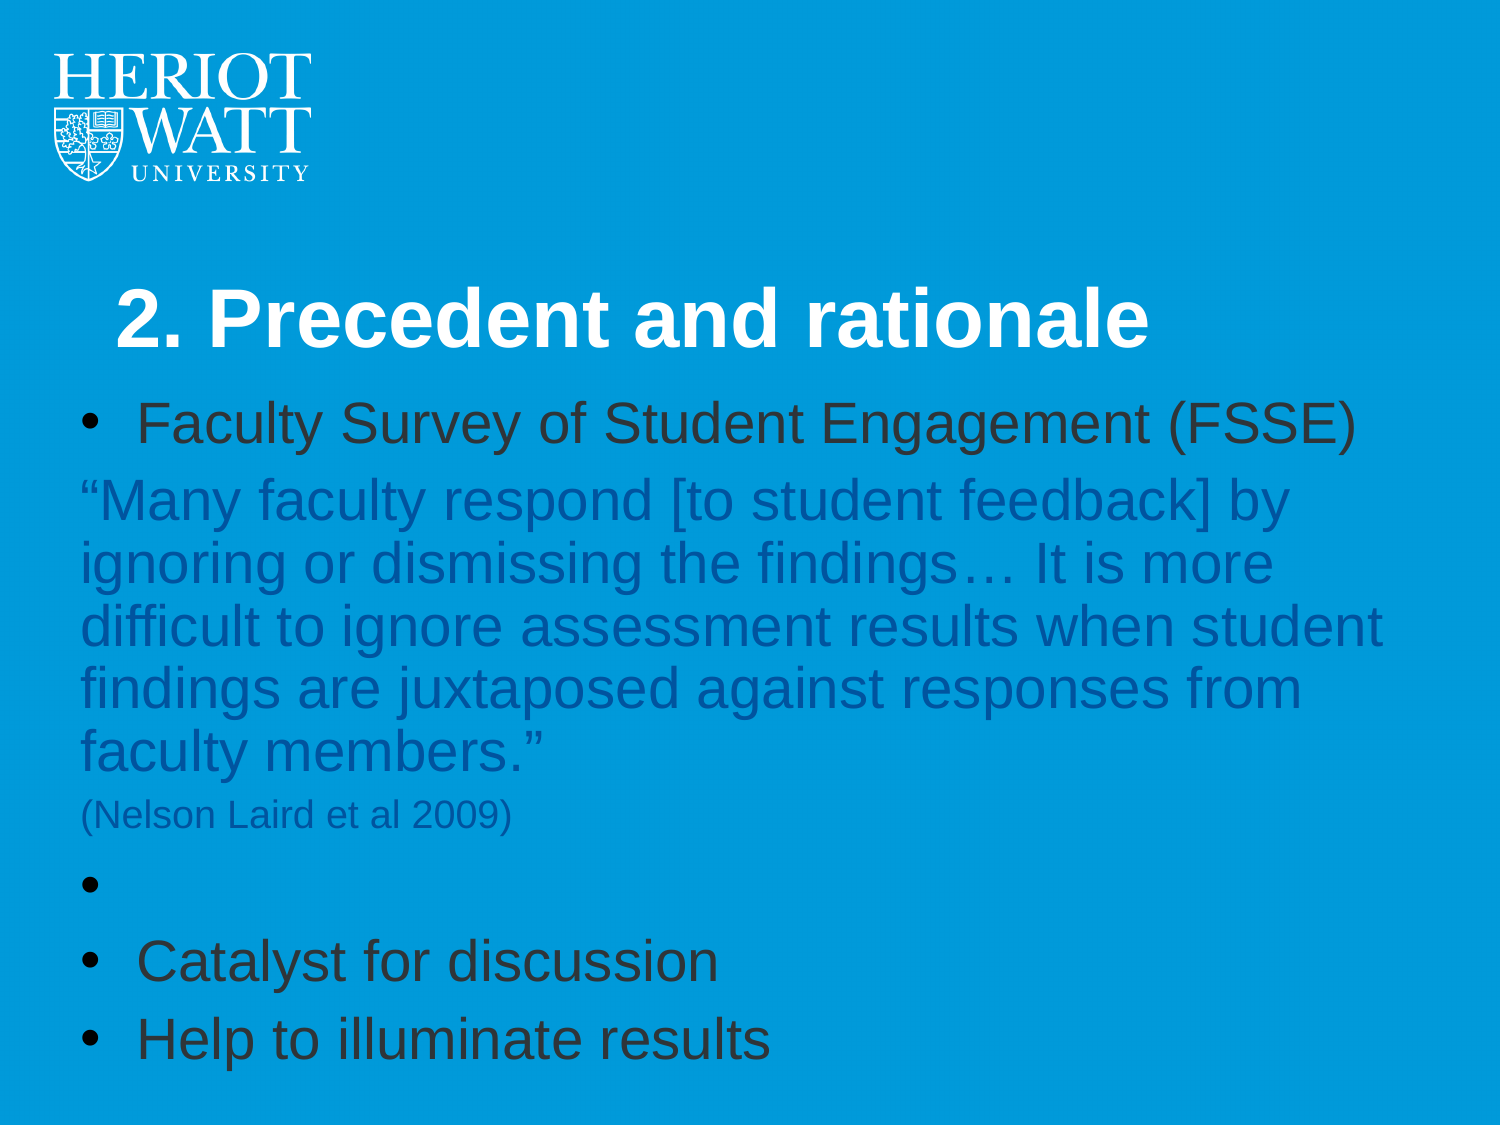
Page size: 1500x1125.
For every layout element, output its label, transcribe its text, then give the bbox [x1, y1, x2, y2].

list Faculty Survey of Student Engagement (FSSE) “Many faculty respond [to student feedback] by ignoring or dismissing the findings… It is more difficult to ignore assessment results when student findings are juxtaposed against responses from faculty members.” (Nelson Laird et al 2009) Catalyst for discussion Help to illuminate results [64, 385, 1447, 1106]
title 2. Precedent and rationale [100, 208, 1426, 372]
